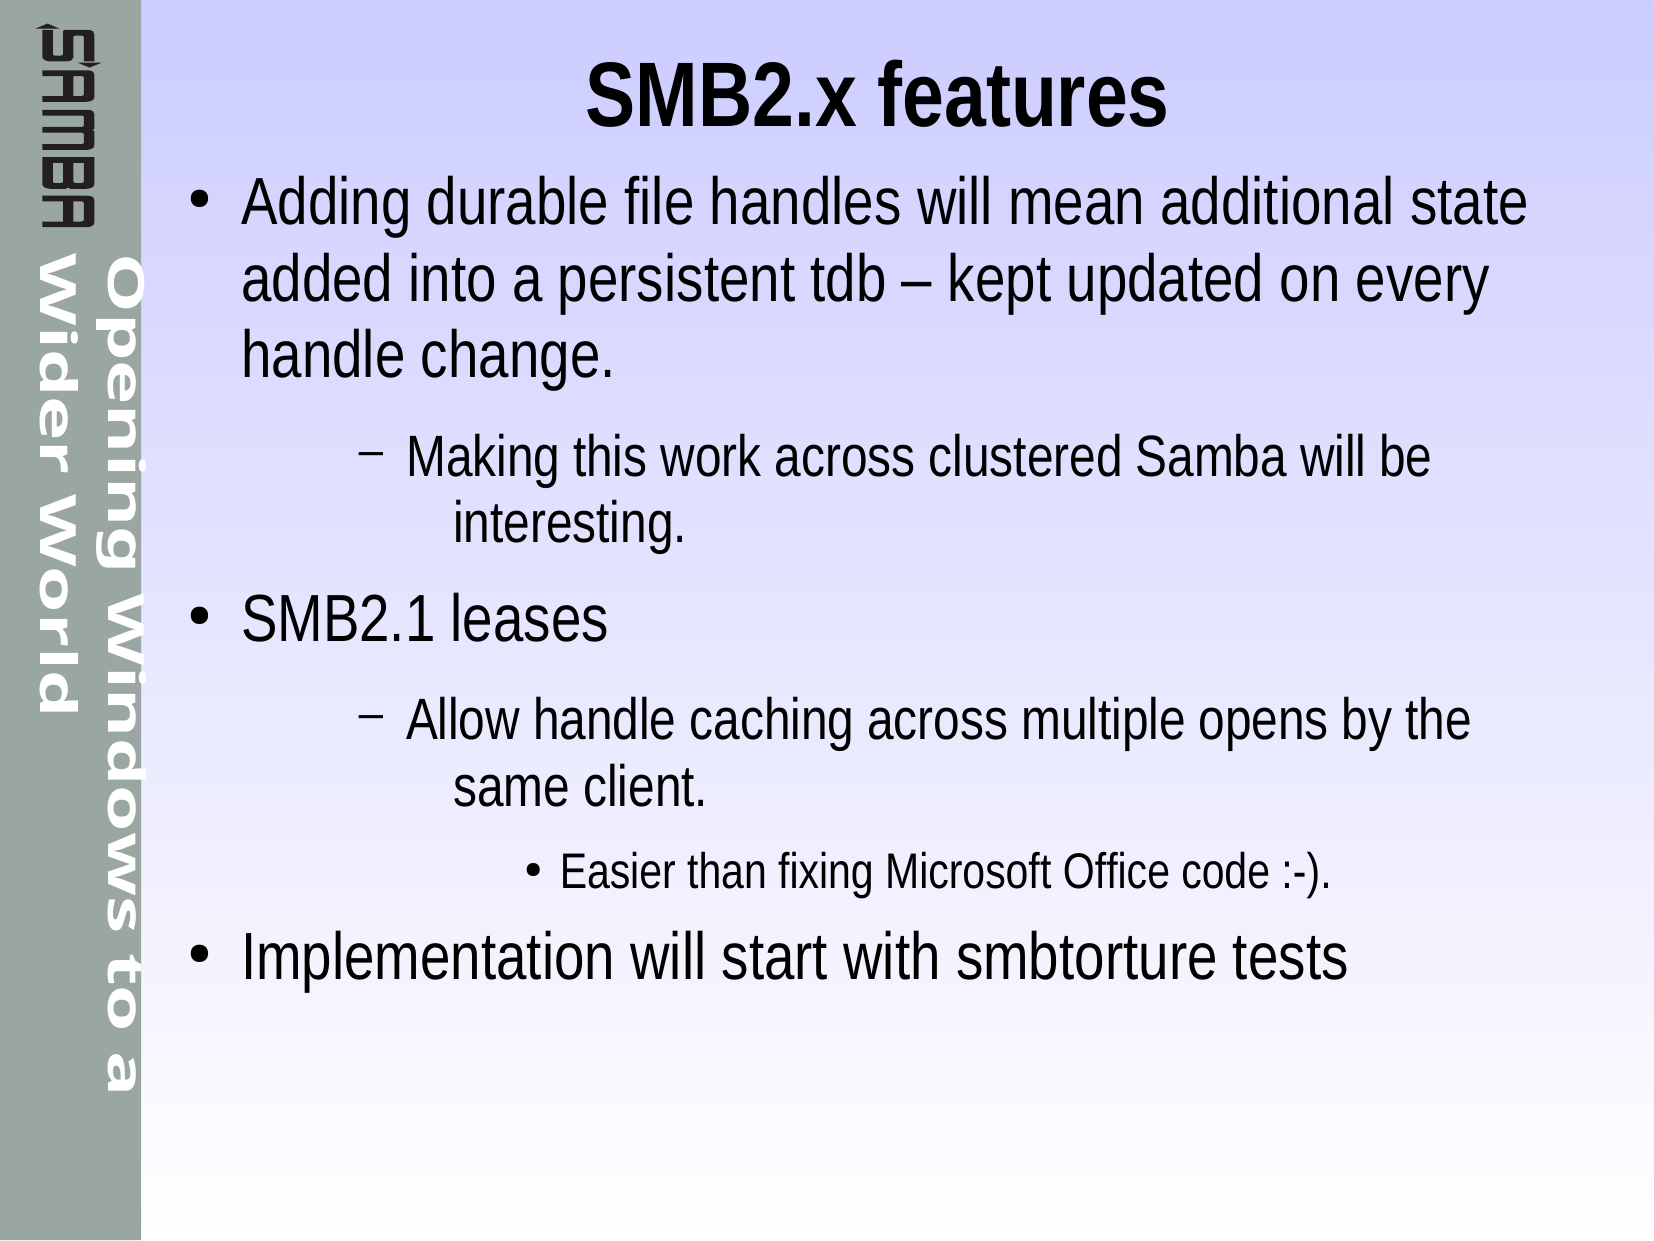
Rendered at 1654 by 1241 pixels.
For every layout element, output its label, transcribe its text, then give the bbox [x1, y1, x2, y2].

list Adding durable file handles will mean additional state added into a persistent tdb – kept updated on every handle change. Making this work across clustered Samba will be interesting. SMB2.1 leases Allow handle caching across multiple opens by the same client. Easier than fixing Microsoft Office code :-). Implementation will start with smbtorture tests [170, 161, 1583, 1218]
title SMB2.x features [171, 0, 1584, 197]
